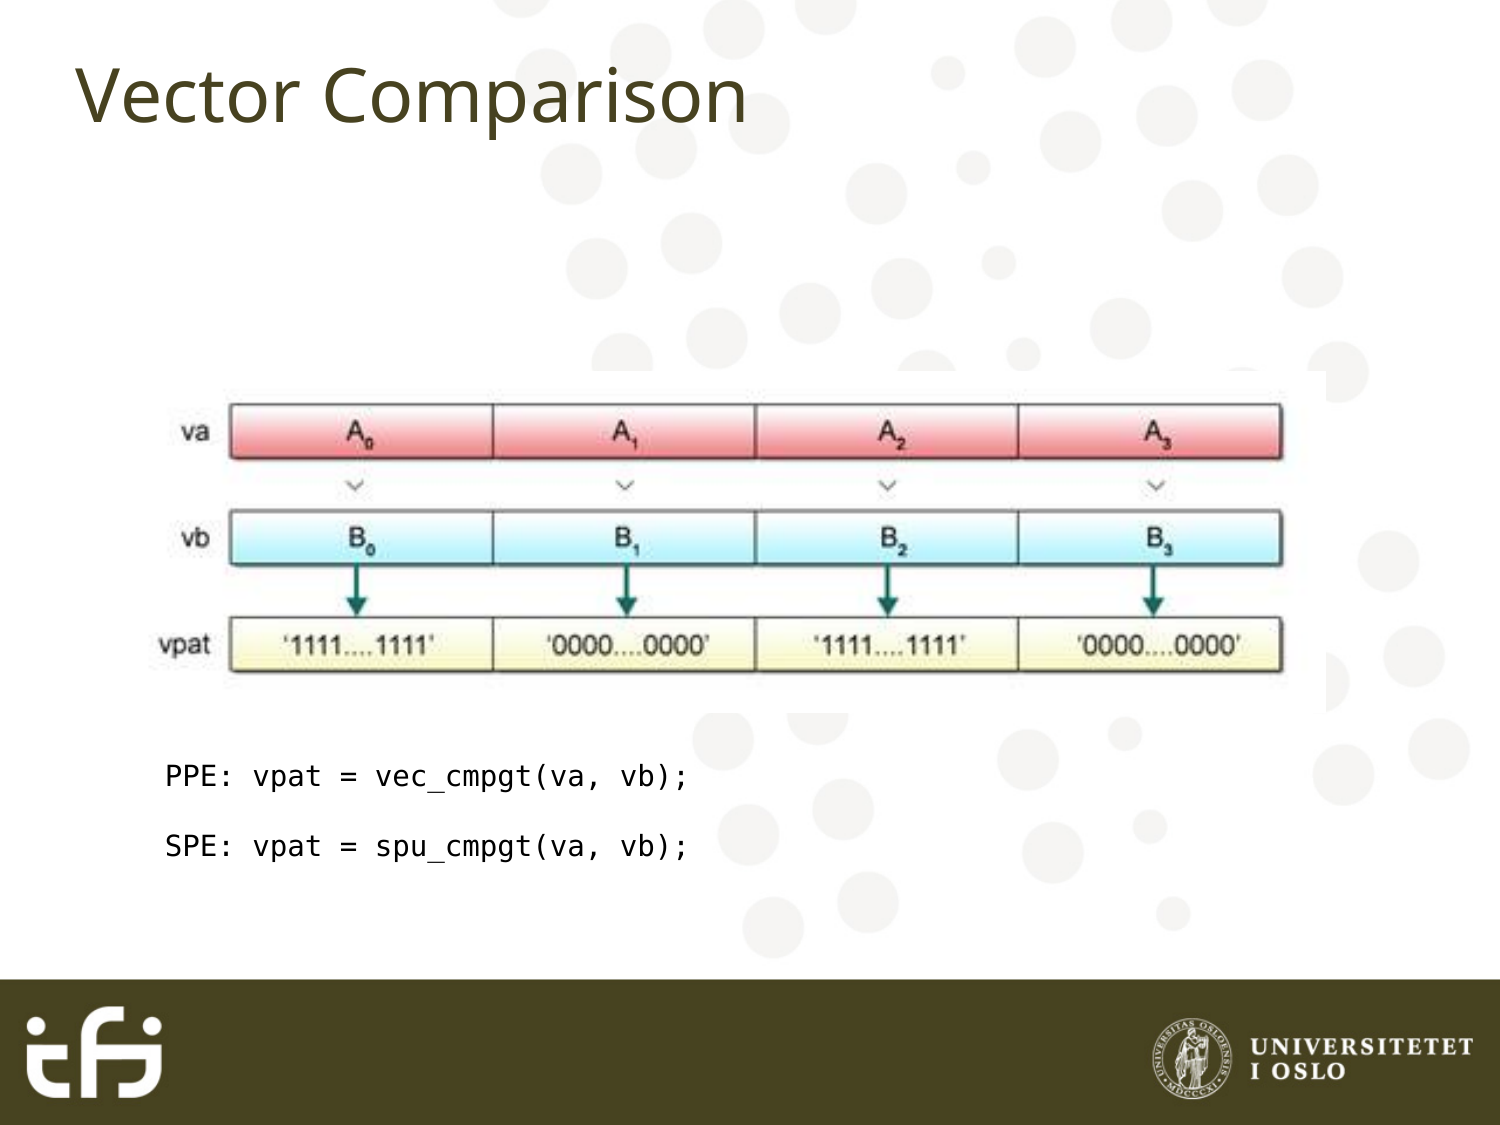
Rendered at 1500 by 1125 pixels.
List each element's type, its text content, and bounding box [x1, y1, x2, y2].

title Vector Comparison [75, 40, 1426, 146]
picture [0, 0, 1500, 1125]
text_box PPE: vpat = vec_cmpgt(va, vb); SPE: vpat = spu_cmpgt(va, vb); [150, 750, 1276, 882]
